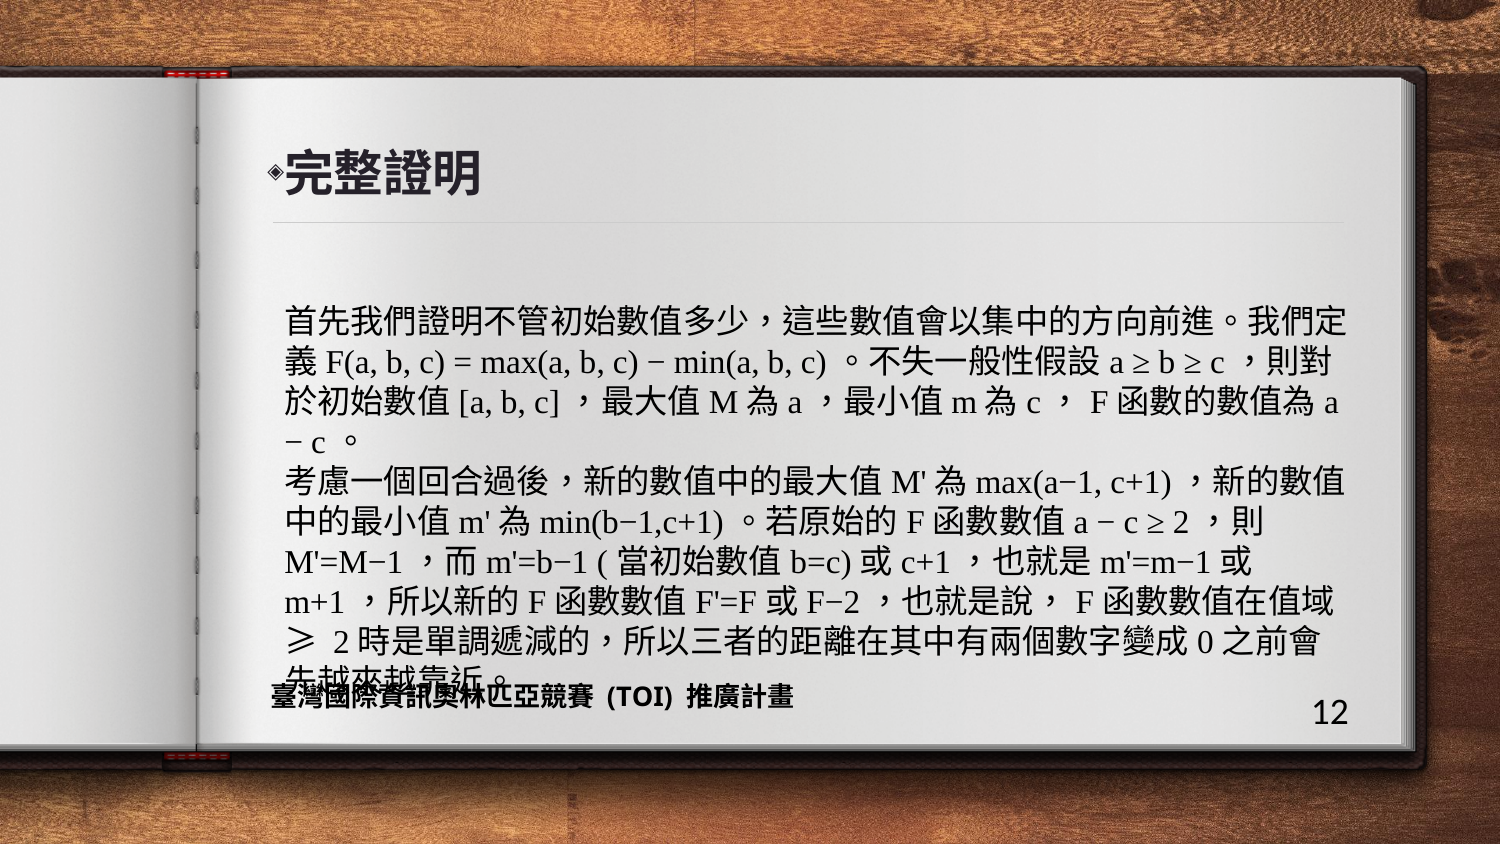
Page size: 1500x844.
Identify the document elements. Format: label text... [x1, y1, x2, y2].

text_box 首先我們證明不管初始數值多少，這些數值會以集中的方向前進。我們定義F(a, b, c) = max(a, b, c) − min(a, b, c)。不失一般性假設a ≥ b ≥ c，則對於初始數值[a, b, c]，最大值M為a，最小值m為c，F函數的數值為a − c。 考慮一個回合過後，新的數值中的最大值M'為max(a−1, c+1)，新的數值中的最小值m'為min(b−1,c+1)。若原始的F函數數值a − c ≥ 2，則M'=M−1，而m'=b−1 (當初始數值b=c)或c+1，也就是m'=m−1或m+1，所以新的F函數數值F'=F或F−2，也就是說，F函數數值在值域 ≥ 2時是單調遞減的，所以三者的距離在其中有兩個數字變成0之前會先越來越靠近。 [269, 293, 1367, 632]
text_box [1295, 672, 1386, 737]
list 完整證明 [252, 126, 1194, 216]
